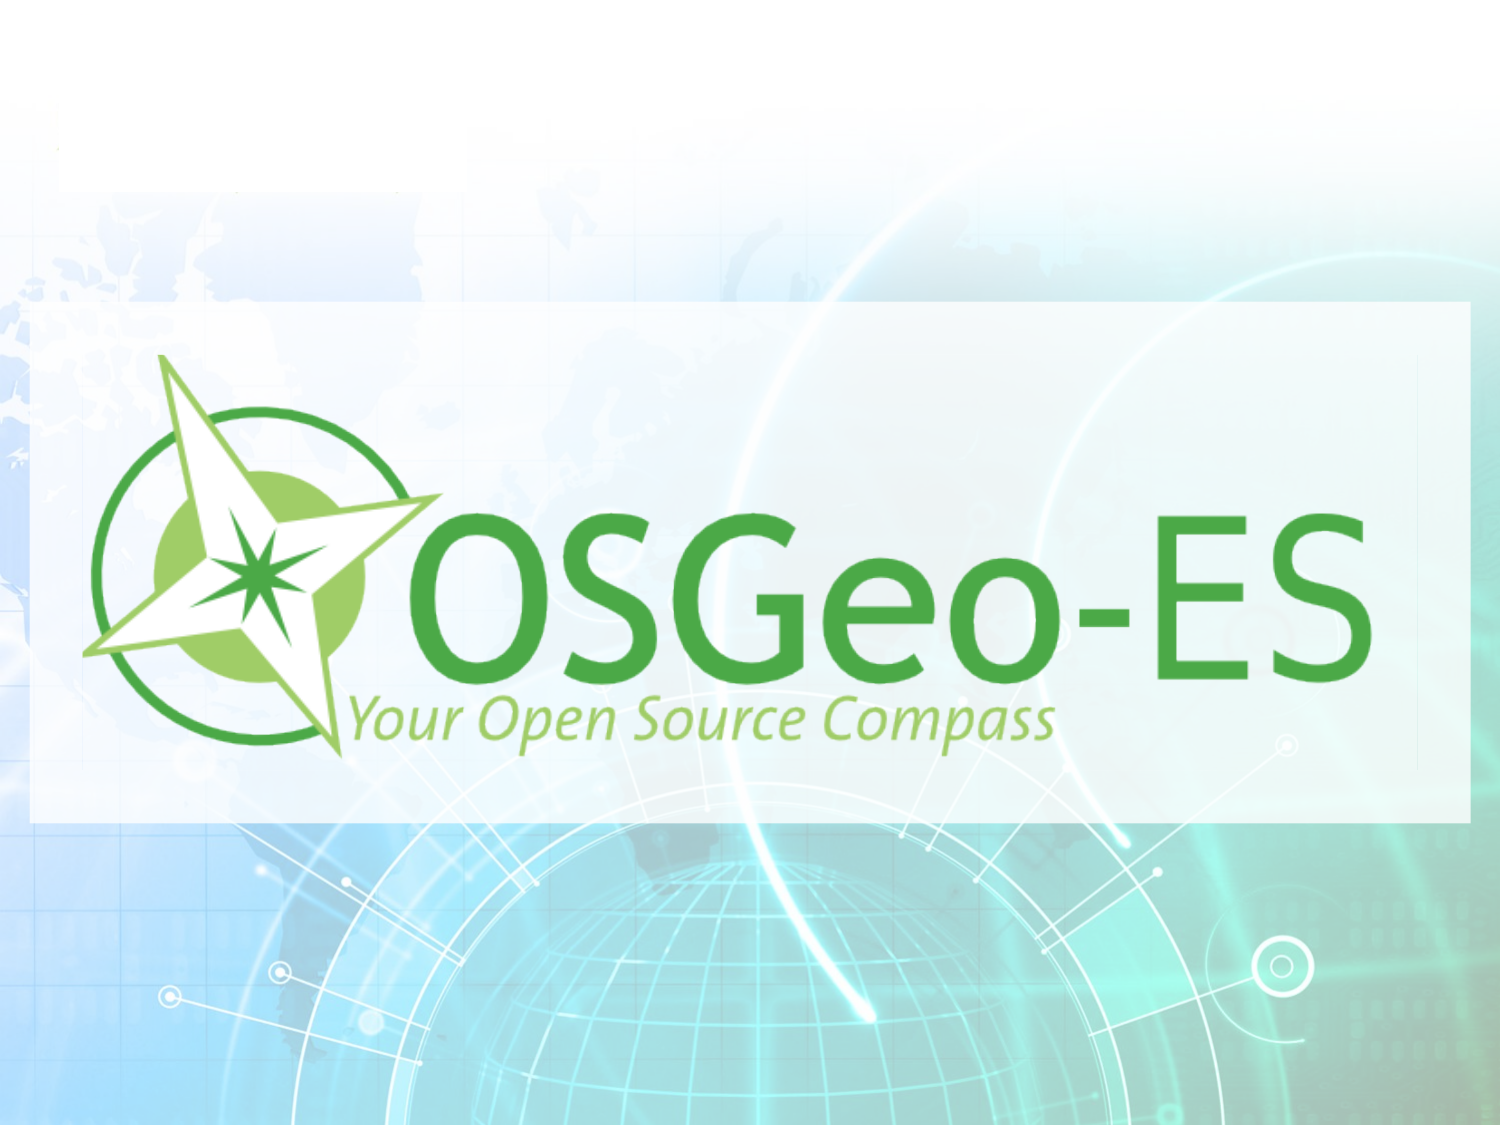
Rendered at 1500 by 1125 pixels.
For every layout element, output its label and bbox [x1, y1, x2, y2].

picture [82, 354, 1418, 771]
